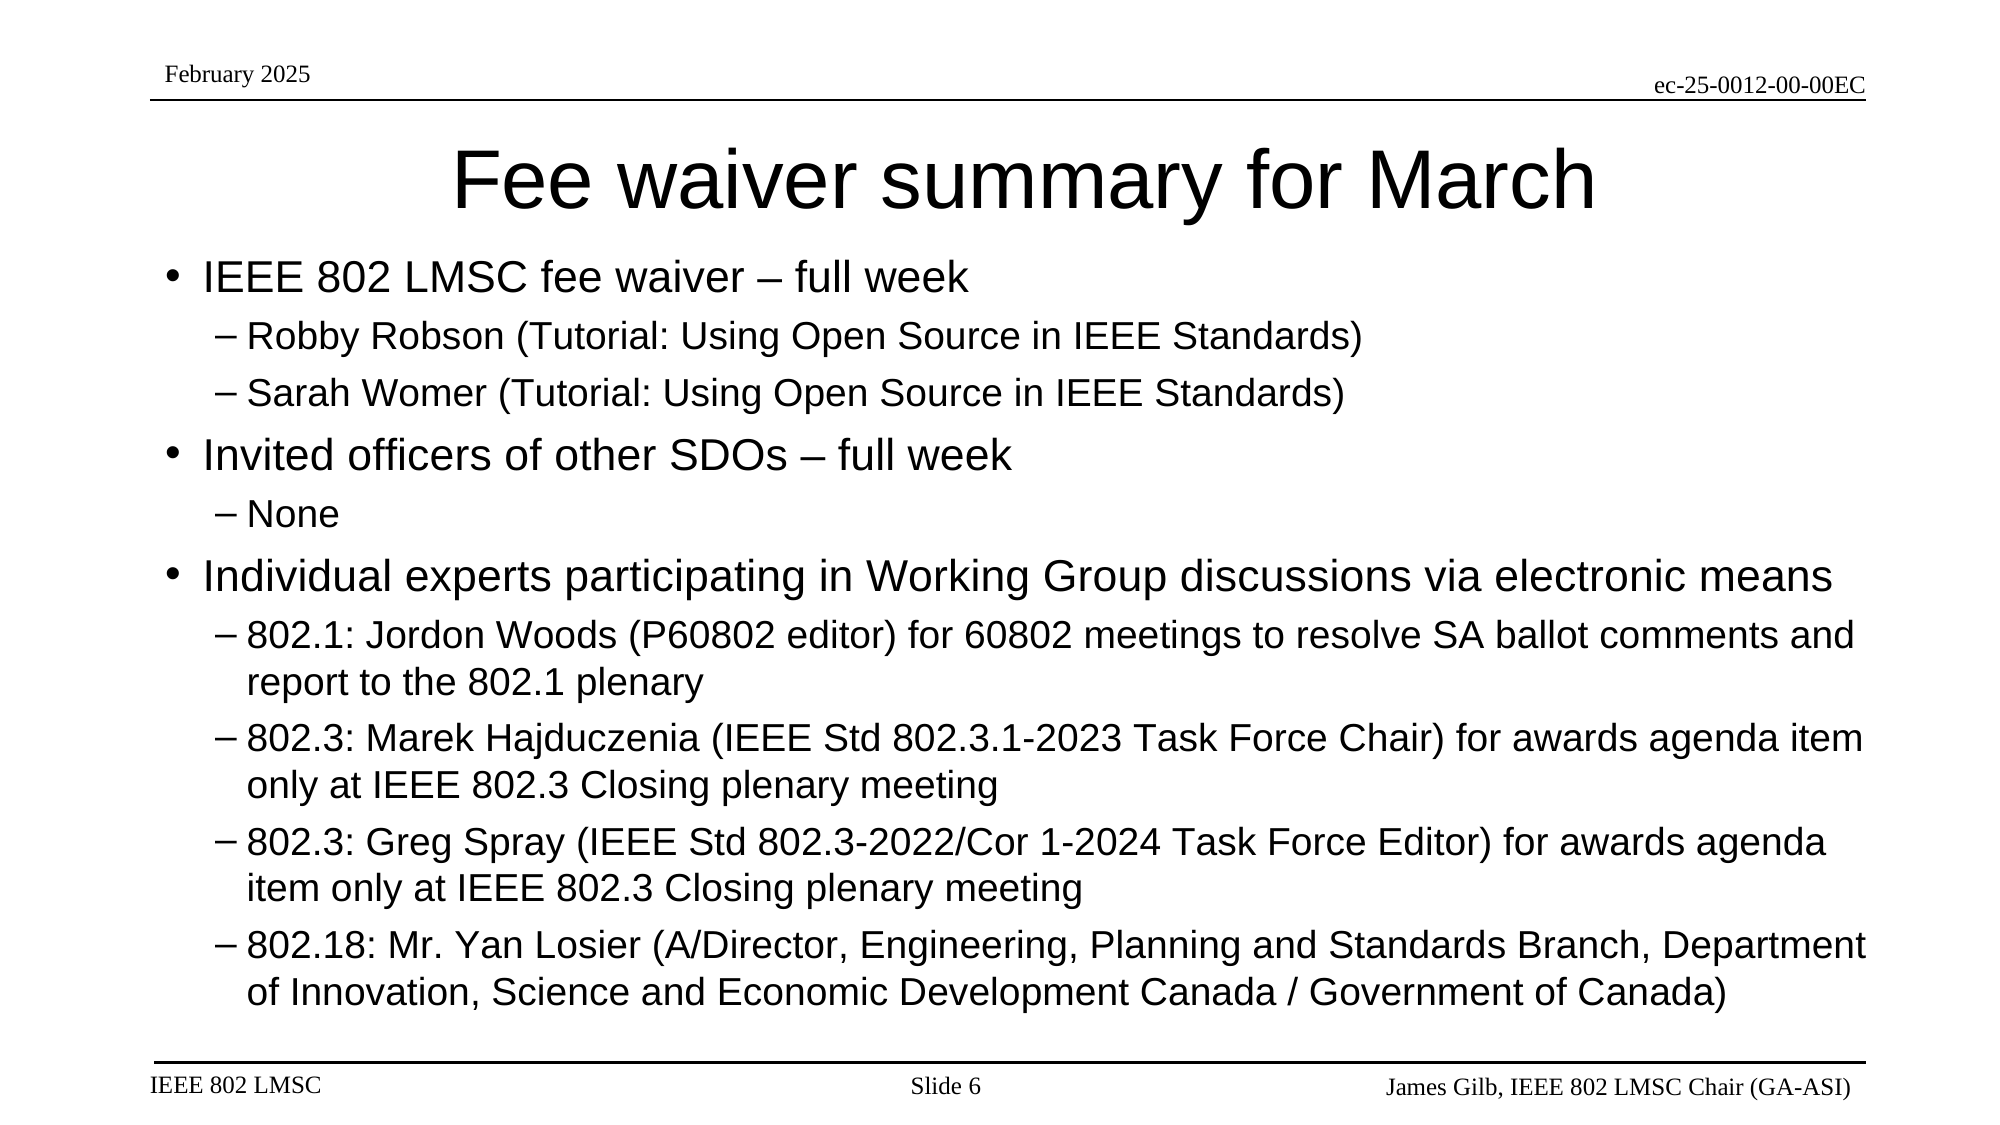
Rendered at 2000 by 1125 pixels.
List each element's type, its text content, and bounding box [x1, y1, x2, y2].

title Fee waiver summary for March [149, 112, 1900, 238]
list IEEE 802 LMSC fee waiver – full week Robby Robson (Tutorial: Using Open Source in IEEE Standards) Sarah Womer (Tutorial: Using Open Source in IEEE Standards) Invited officers of other SDOs – full week None Individual experts participating in Working Group discussions via electronic means 802.1: Jordon Woods (P60802 editor) for 60802 meetings to resolve SA ballot comments and report to the 802.1 plenary 802.3: Marek Hajduczenia (IEEE Std 802.3.1-2023 Task Force Chair) for awards agenda item only at IEEE 802.3 Closing plenary meeting 802.3: Greg Spray (IEEE Std 802.3-2022/Cor 1-2024 Task Force Editor) for awards agenda item only at IEEE 802.3 Closing plenary meeting 802.18: Mr. Yan Losier (A/Director, Engineering, Planning and Standards Branch, Department of Innovation, Science and Economic Development Canada / Government of Canada) [149, 239, 1900, 1051]
